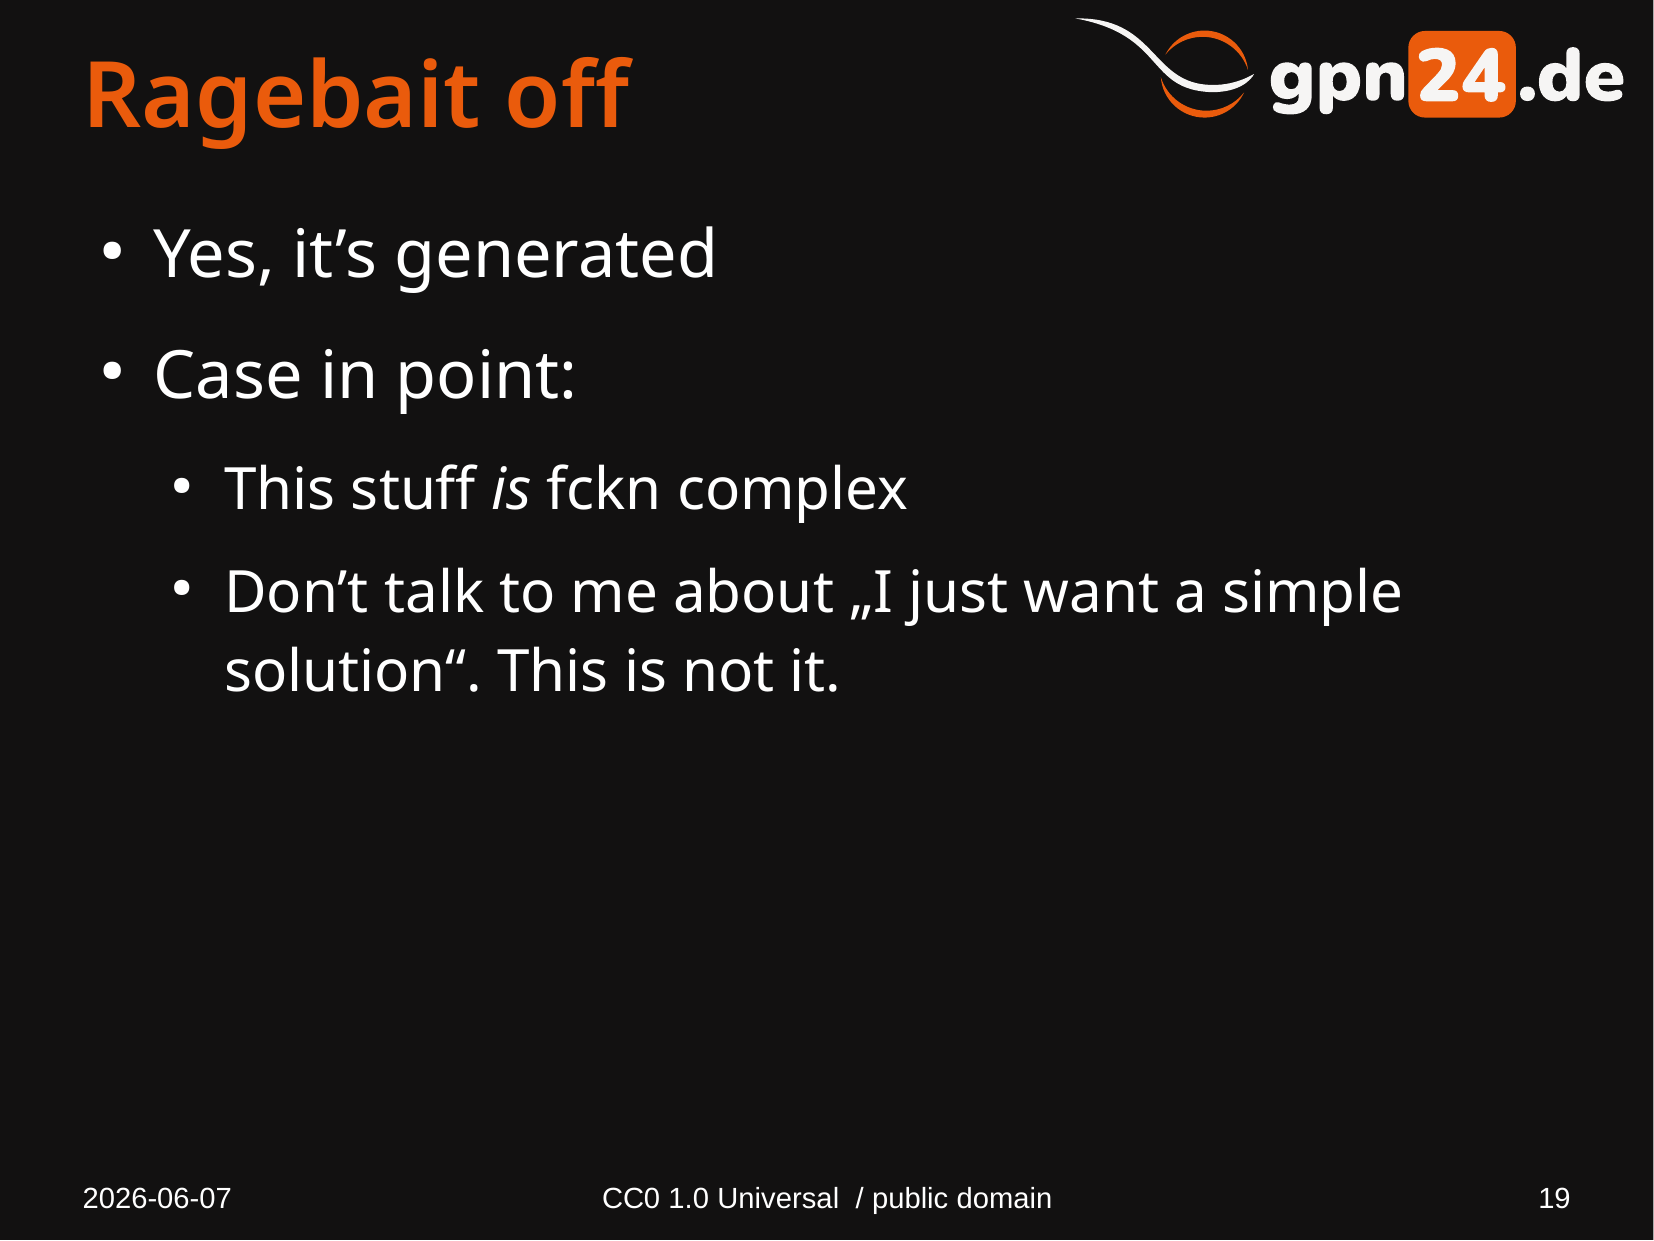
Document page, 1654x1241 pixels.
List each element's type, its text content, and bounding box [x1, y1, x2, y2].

list Yes, it’s generated Case in point: This stuff is fckn complex Don’t talk to me about „I just want a simple solution“. This is not it. [82, 206, 1571, 956]
title Ragebait off [82, 28, 1004, 155]
